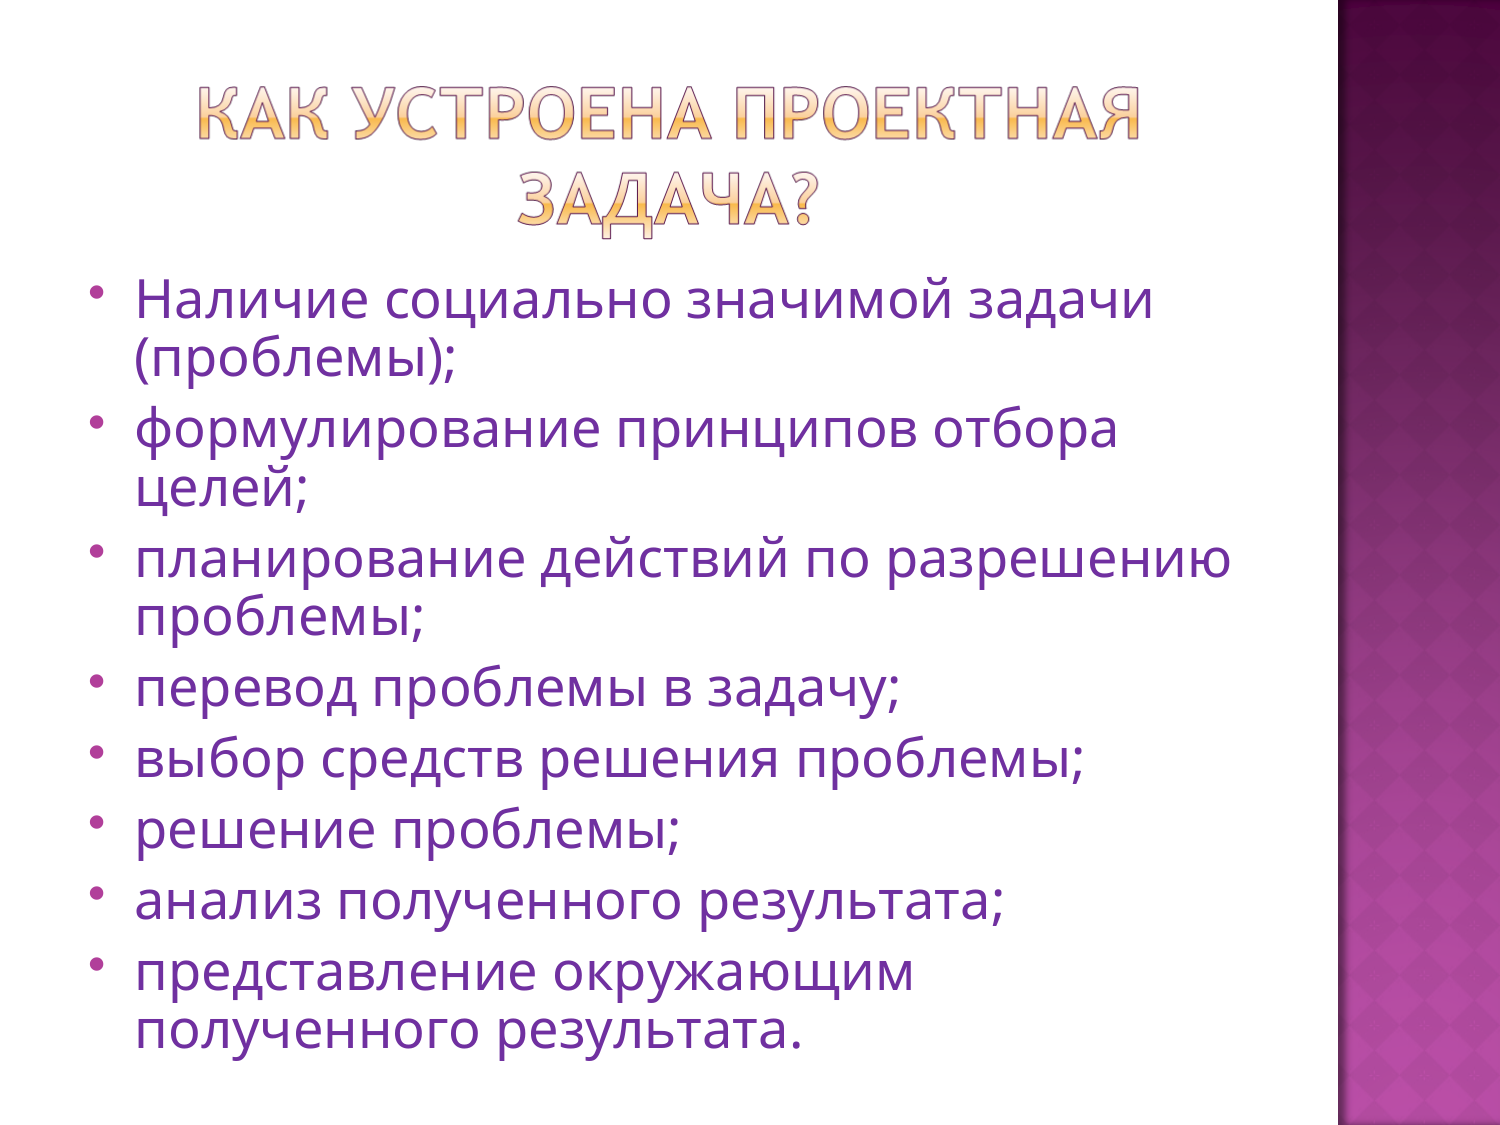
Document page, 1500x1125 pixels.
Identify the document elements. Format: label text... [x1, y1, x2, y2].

text_box Наличие социально значимой задачи (проблемы); формулирование принципов отбора целей; планирование действий по разрешению проблемы; перевод проблемы в задачу; выбор средств решения проблемы; решение проблемы; анализ полученного результата; представление окружающим полученного результата. [75, 263, 1263, 1060]
picture [73, 47, 1265, 241]
picture [1337, 0, 1500, 1125]
